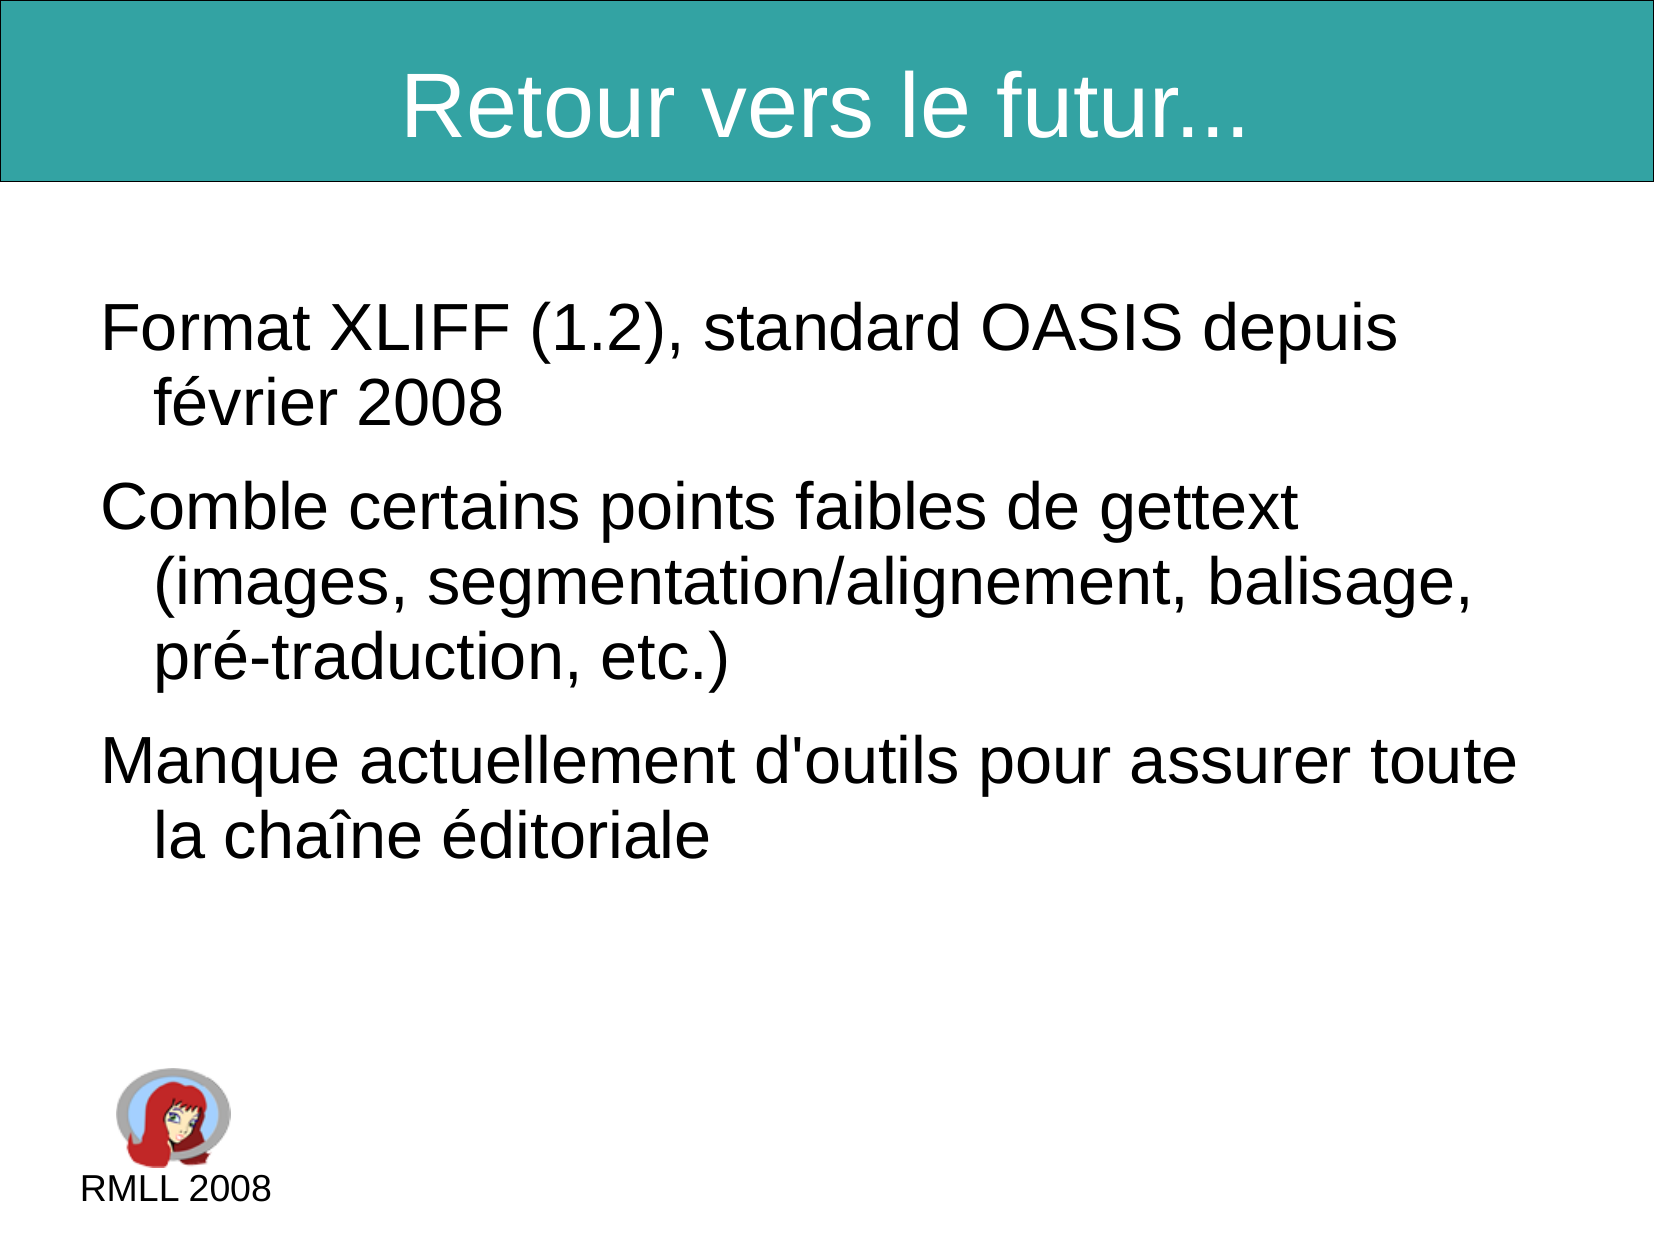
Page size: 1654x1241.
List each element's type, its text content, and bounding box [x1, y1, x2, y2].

title Retour vers le futur... [82, 9, 1571, 202]
picture [116, 1094, 231, 1168]
list Format XLIFF (1.2), standard OASIS depuis février 2008 Comble certains points faibles de gettext (images, segmentation/alignement, balisage, pré-traduction, etc.) Manque actuellement d'outils pour assurer toute la chaîne éditoriale [82, 290, 1571, 1094]
